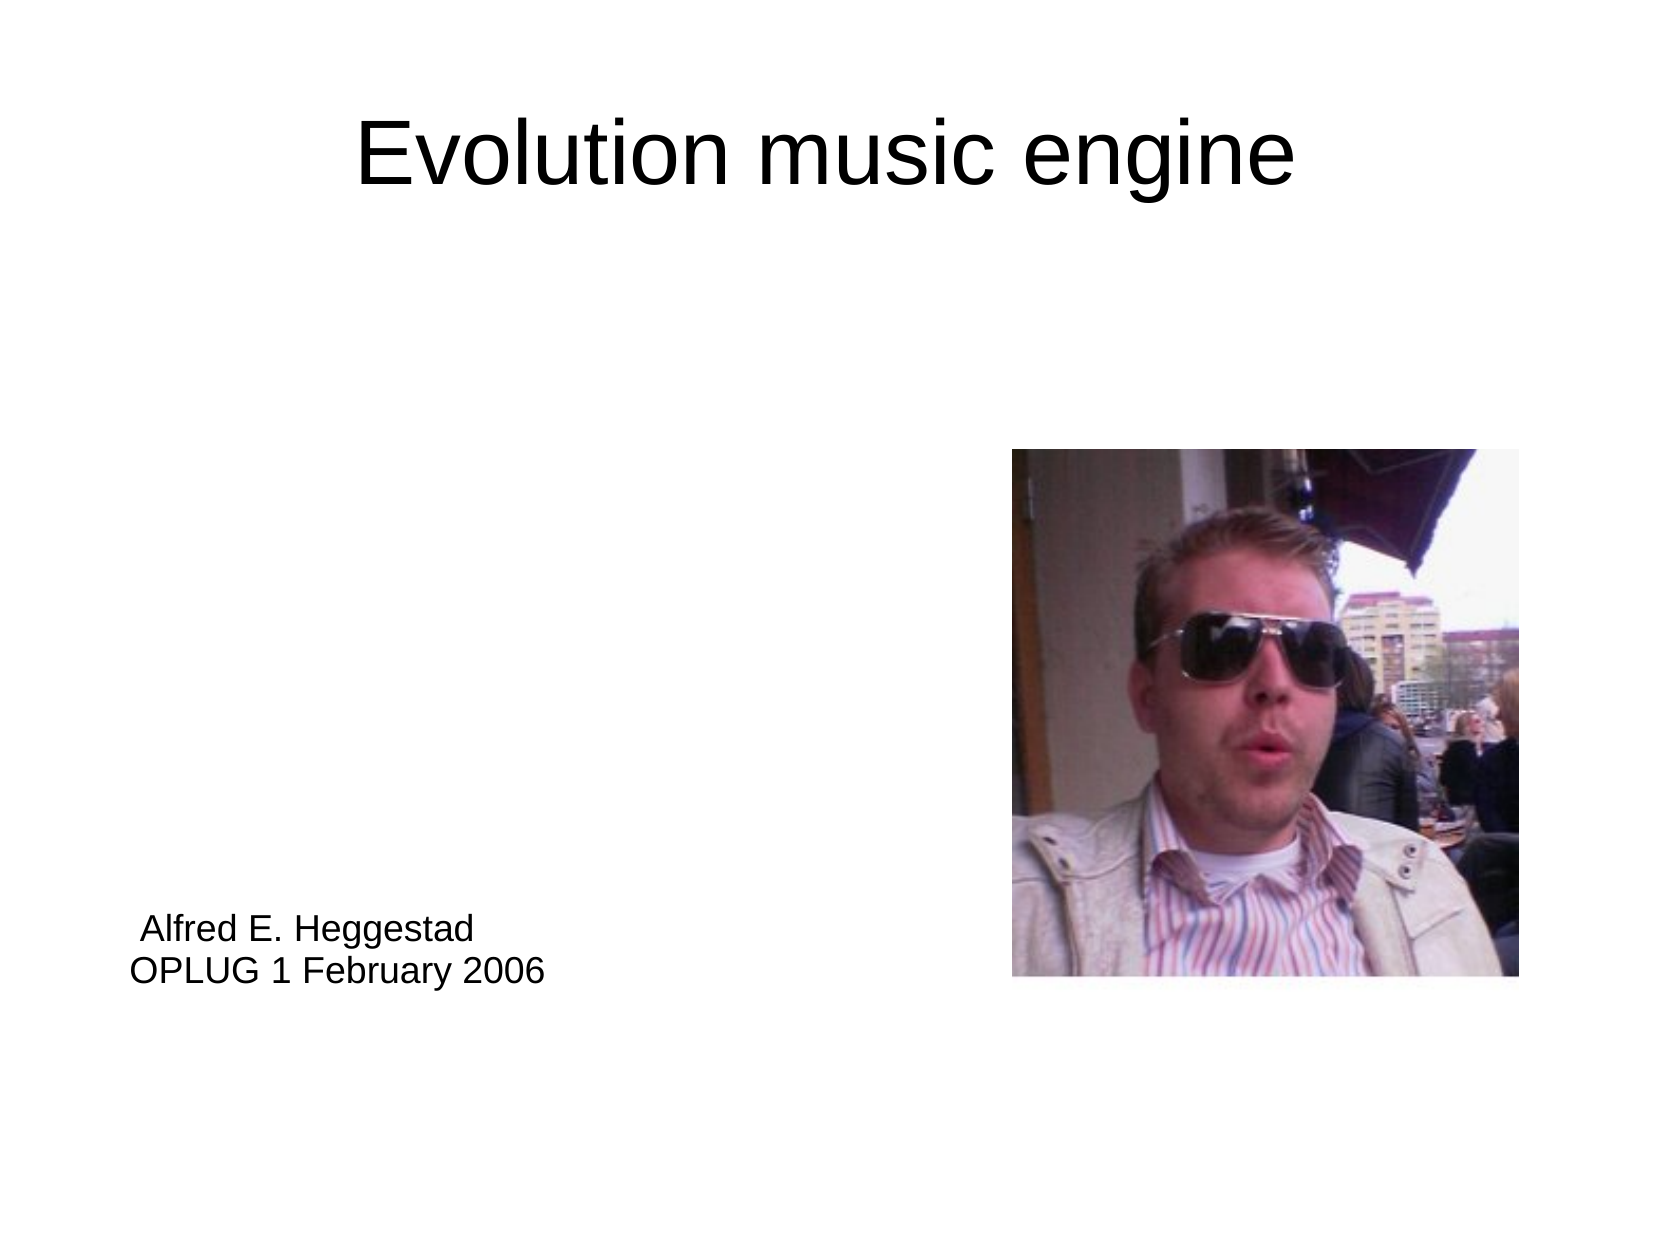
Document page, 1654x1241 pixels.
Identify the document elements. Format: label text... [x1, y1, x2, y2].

title Evolution music engine [82, 49, 1571, 257]
text_box Alfred E. Heggestad OPLUG 1 February 2006 [150, 900, 526, 1013]
picture [1012, 449, 1519, 1125]
